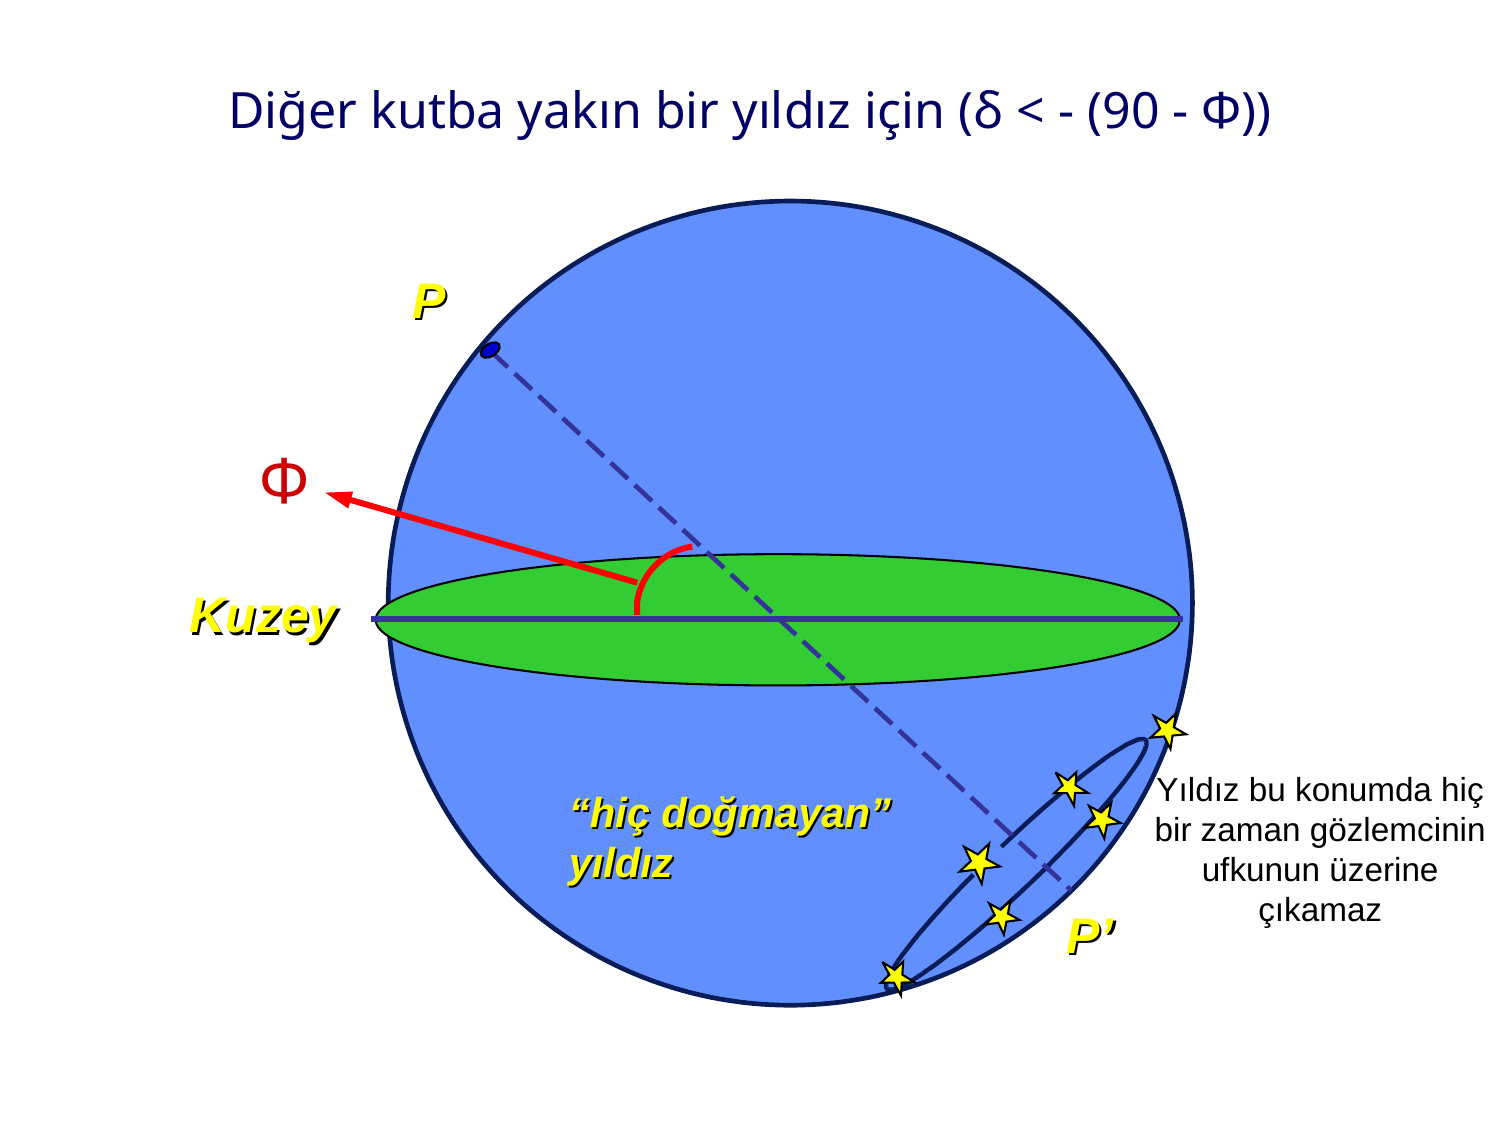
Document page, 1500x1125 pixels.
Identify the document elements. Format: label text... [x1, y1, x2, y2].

title Diğer kutba yakın bir yıldız için (δ < - (90 - Φ)) [75, 33, 1426, 183]
picture [385, 514, 558, 599]
text_box [964, 843, 1000, 884]
text_box P [397, 260, 617, 336]
text_box [1084, 802, 1121, 839]
text_box [985, 900, 1020, 935]
text_box [394, 554, 1180, 616]
text_box [880, 961, 915, 996]
text_box [481, 342, 500, 358]
text_box [394, 622, 1180, 686]
text_box Yıldız bu konumda hiç bir zaman gözlemcinin ufkunun üzerine çıkamaz [1133, 760, 1500, 936]
text_box Φ [225, 433, 345, 524]
text_box Kuzey [174, 575, 394, 651]
text_box [1150, 713, 1187, 750]
picture [385, 198, 1197, 1010]
text_box P’ [1051, 896, 1271, 972]
text_box “hiç doğmayan” yıldız [553, 777, 964, 894]
text_box [1054, 772, 1088, 806]
